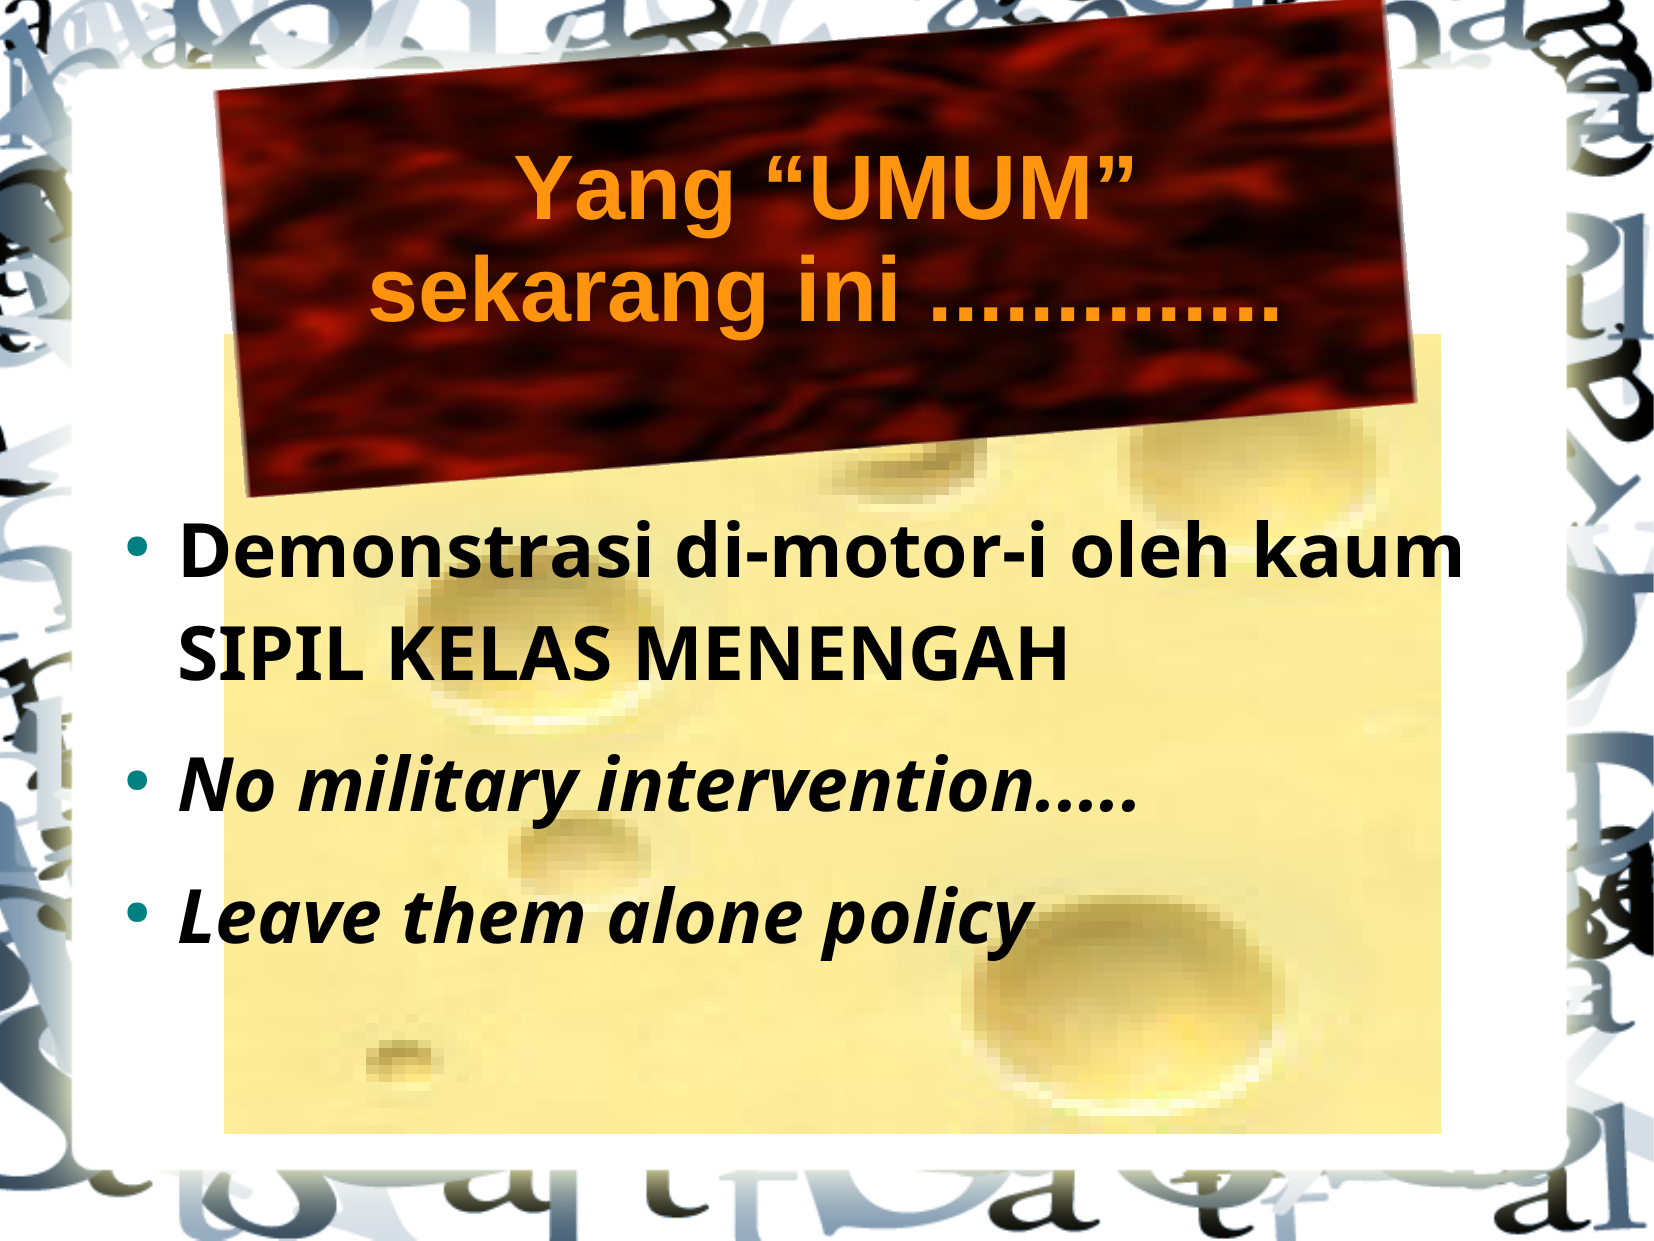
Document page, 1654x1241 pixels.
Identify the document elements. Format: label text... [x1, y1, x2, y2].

title Yang “UMUM” sekarang ini .............. [82, 135, 1571, 343]
picture [0, 0, 1654, 1241]
list Demonstrasi di-motor-i oleh kaum SIPIL KELAS MENENGAH No military intervention..... Leave them alone policy [106, 497, 1530, 1134]
